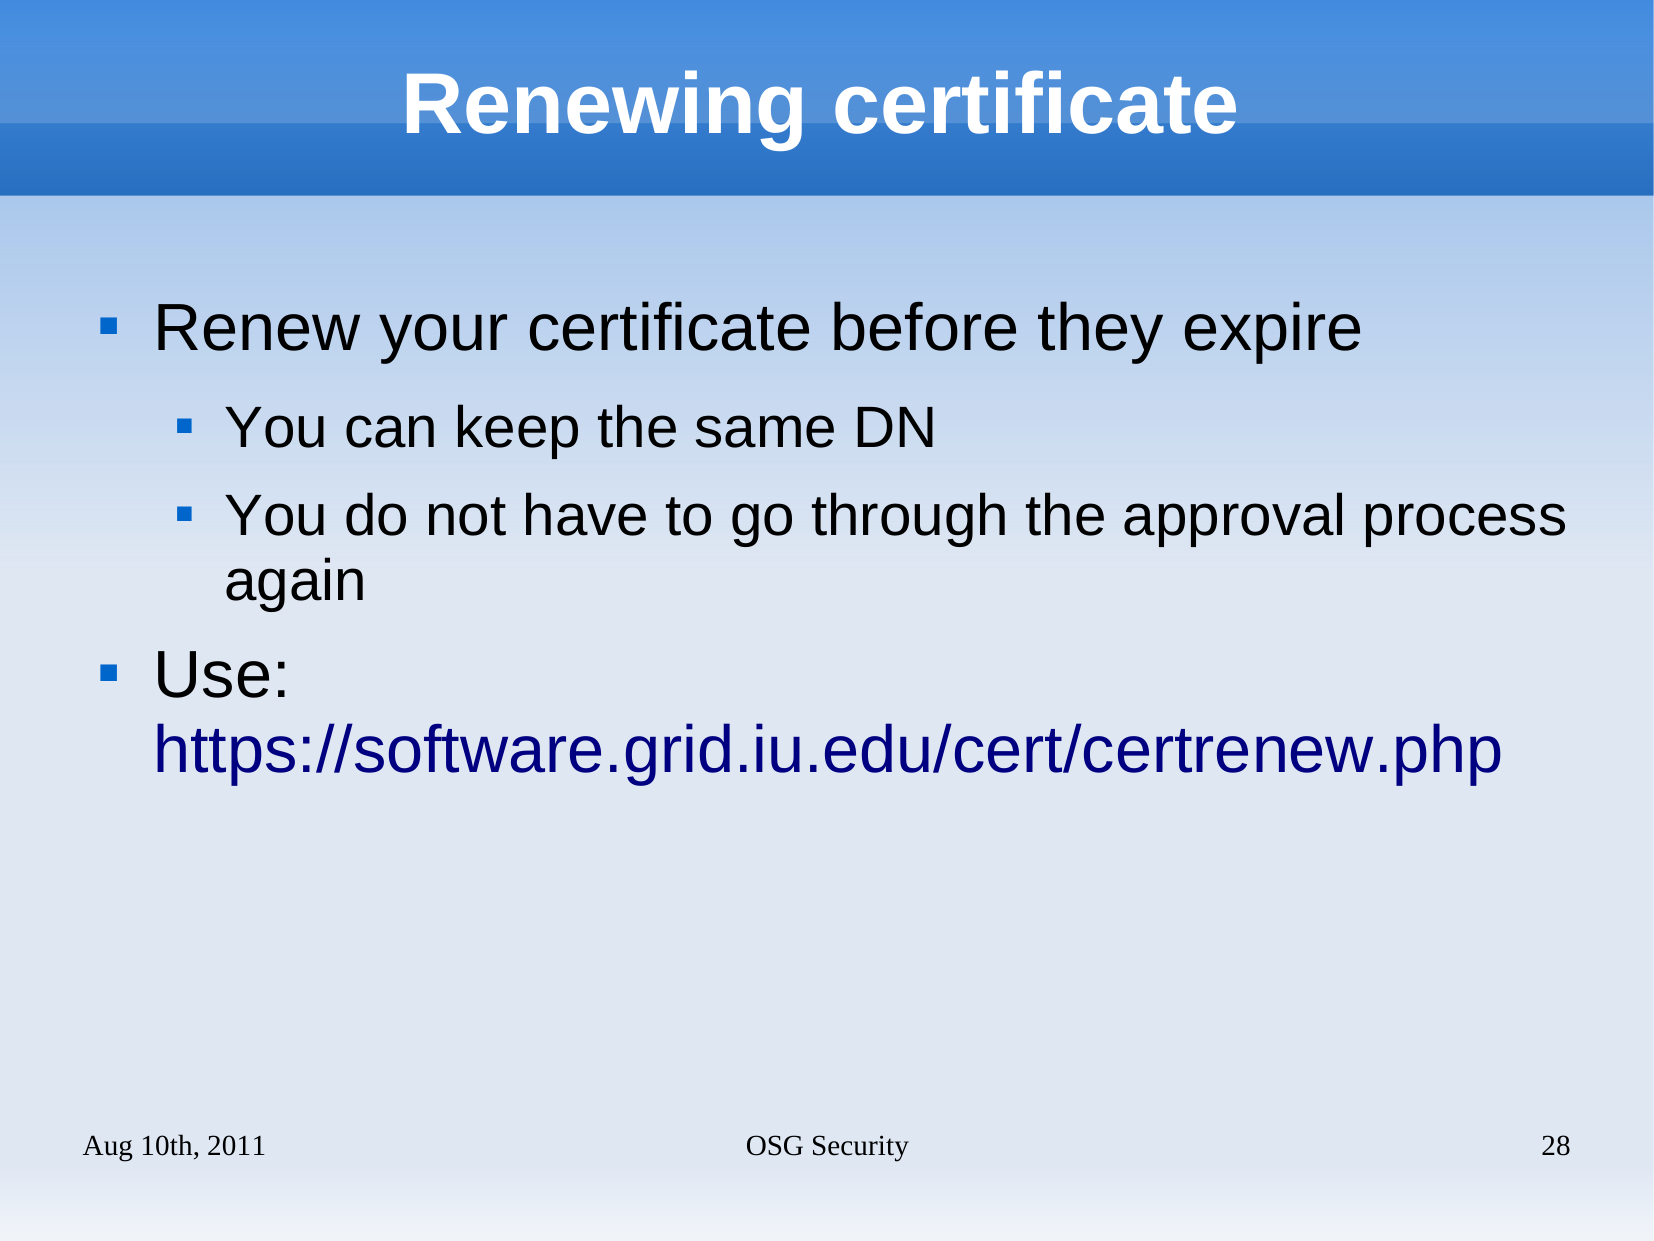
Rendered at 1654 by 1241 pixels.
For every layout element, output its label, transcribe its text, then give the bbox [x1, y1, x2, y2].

list Renew your certificate before they expire You can keep the same DN You do not have to go through the approval process again Use: https://software.grid.iu.edu/cert/certrenew.php [82, 290, 1571, 1109]
title Renewing certificate [76, 0, 1565, 208]
picture [0, 0, 1654, 1241]
